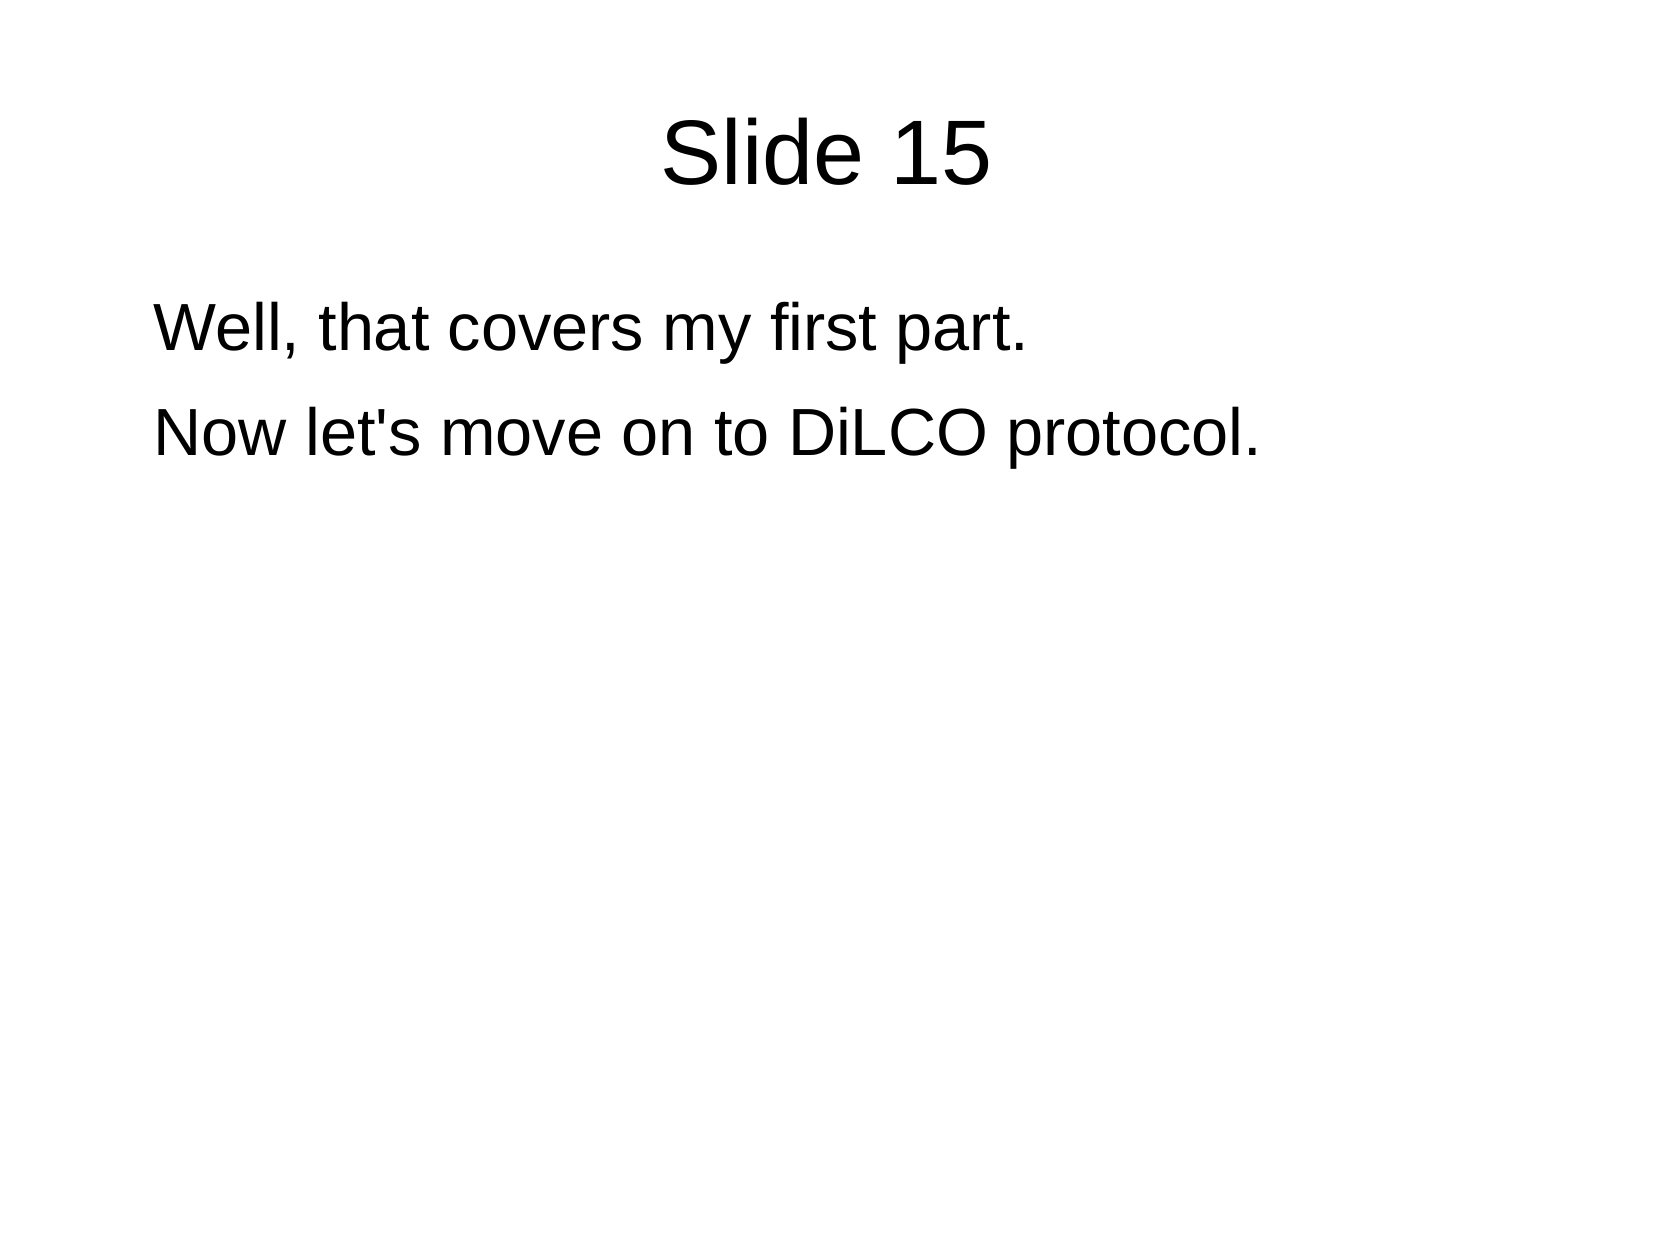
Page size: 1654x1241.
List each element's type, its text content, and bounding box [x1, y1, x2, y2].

list Well, that covers my first part. Now let's move on to DiLCO protocol. [82, 290, 1538, 1010]
title Slide 15 [82, 49, 1571, 257]
